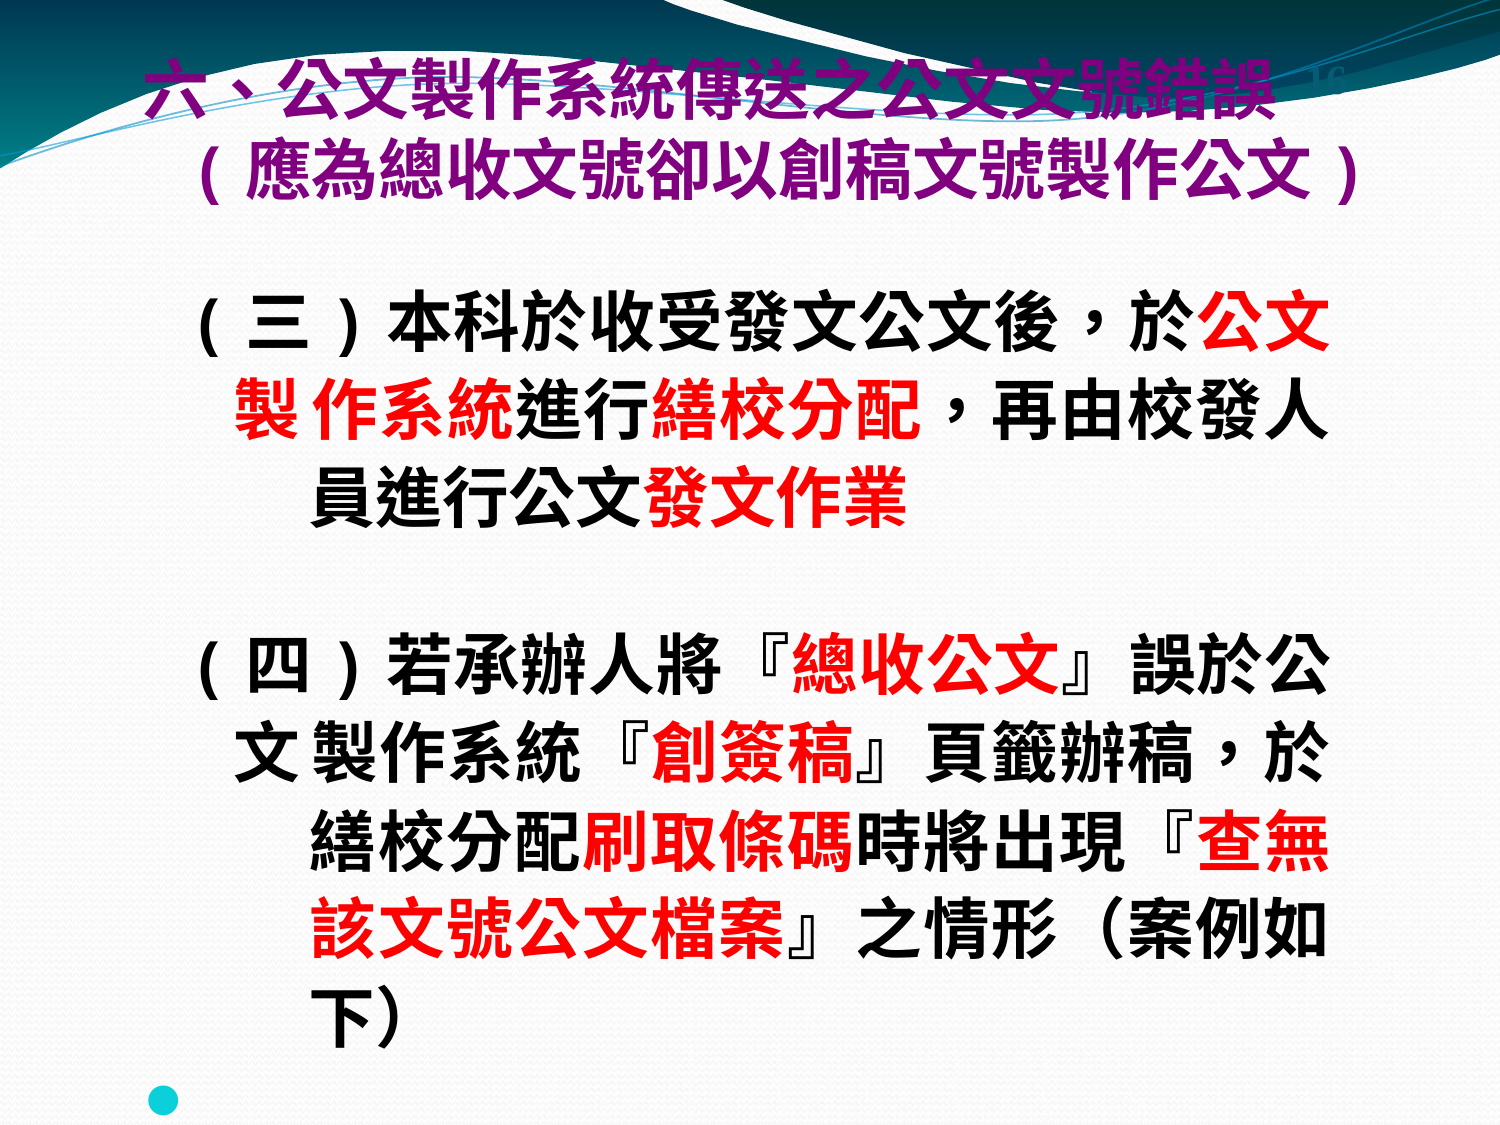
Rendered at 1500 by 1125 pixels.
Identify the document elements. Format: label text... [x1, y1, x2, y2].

list (三)本科於收受發文公文後，於公文製 作系統進行繕校分配，再由校發人 員進行公文發文作業 (四)若承辦人將『總收公文』誤於公文 製作系統『創簽稿』頁籤辦稿，於 繕校分配刷取條碼時將出現『查無 該文號公文檔案』之情形（案例如 下） [129, 264, 1346, 1075]
title 六、公文製作系統傳送之公文文號錯誤 (應為總收文號卻以創稿文號製作公文) [142, 40, 1493, 229]
